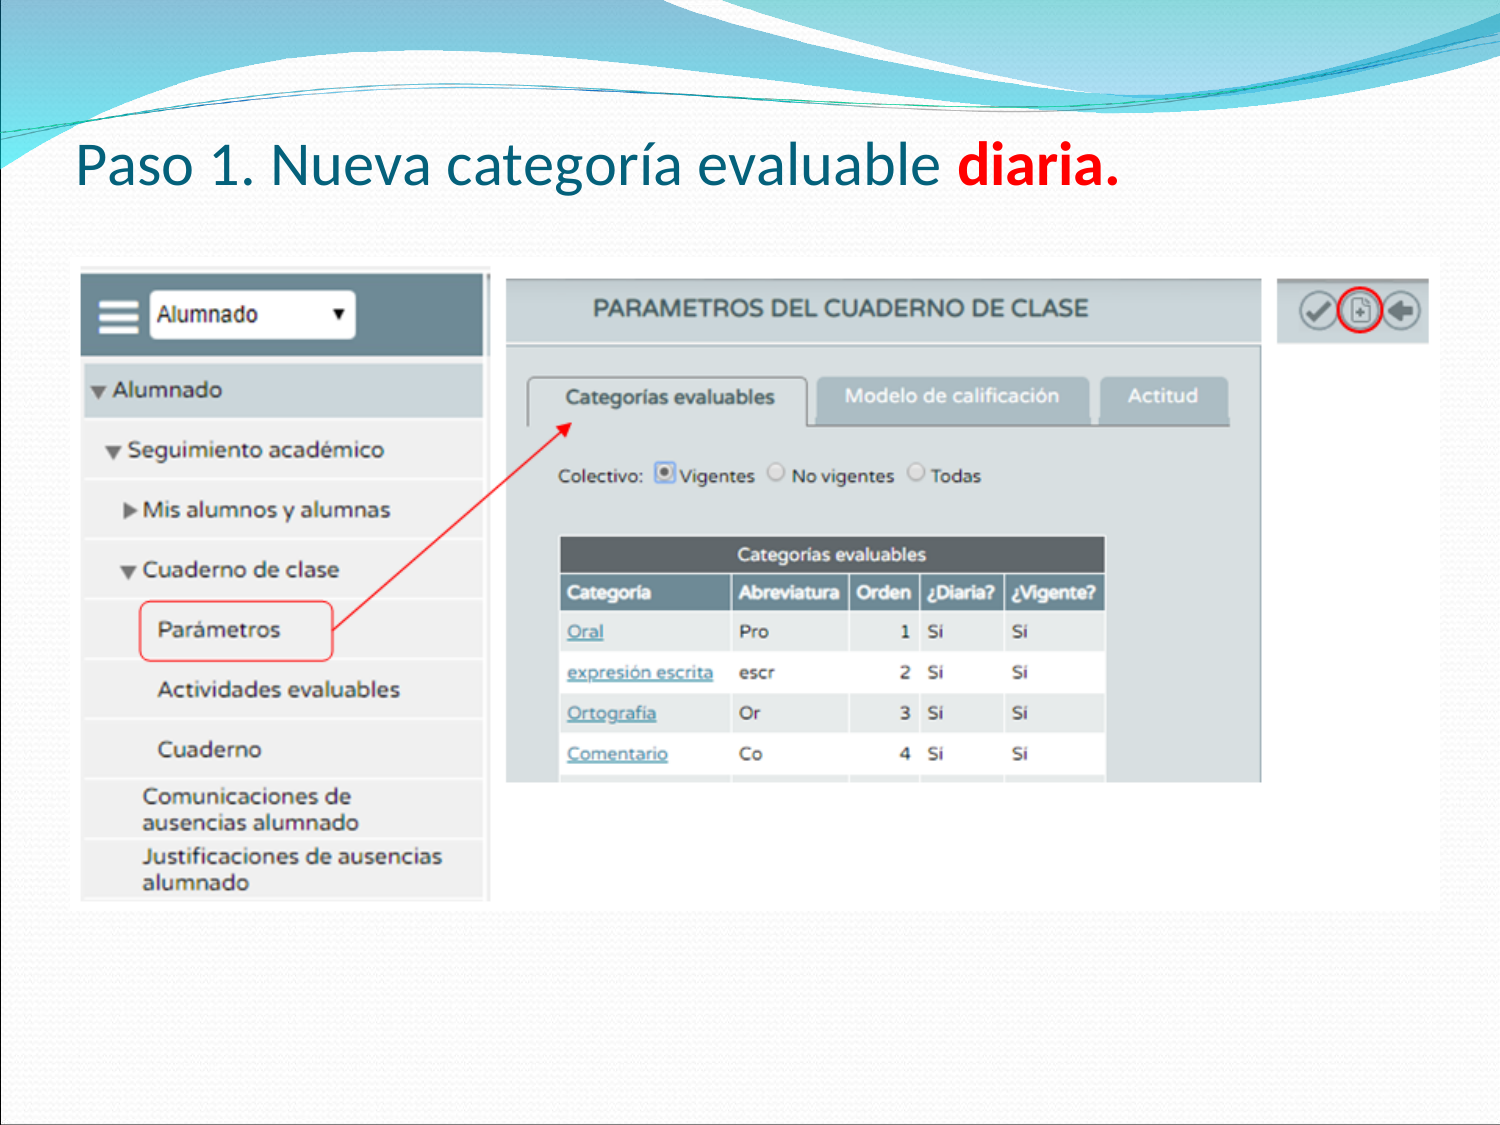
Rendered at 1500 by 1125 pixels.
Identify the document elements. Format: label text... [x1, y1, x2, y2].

picture [0, 0, 1500, 1125]
title Paso 1. Nueva categoría evaluable diaria. [75, 115, 1426, 188]
